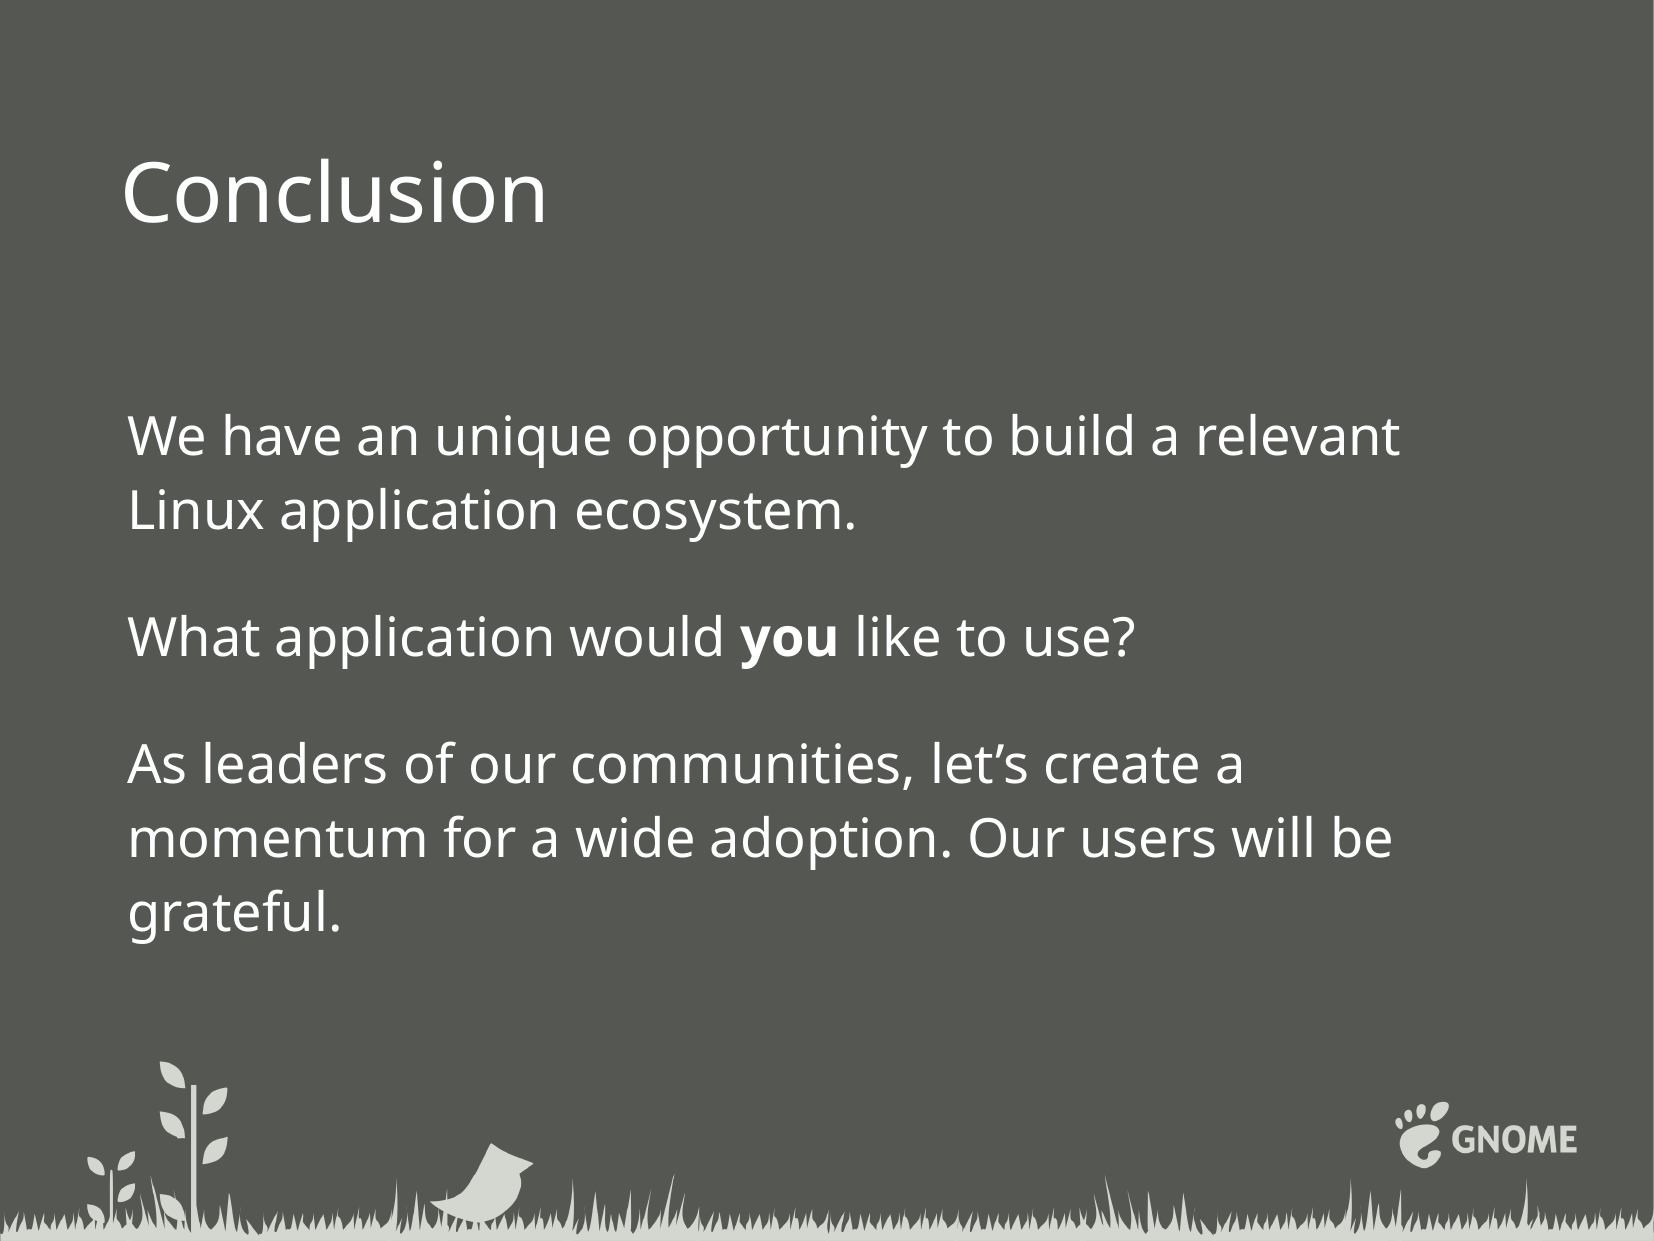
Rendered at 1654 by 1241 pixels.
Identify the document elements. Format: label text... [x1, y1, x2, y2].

title Conclusion [120, 144, 1609, 236]
text_box We have an unique opportunity to build a relevant Linux application ecosystem. What application would you like to use? As leaders of our communities, let’s create a momentum for a wide adoption. Our users will be grateful. [112, 390, 1493, 809]
picture [0, 0, 1654, 1241]
